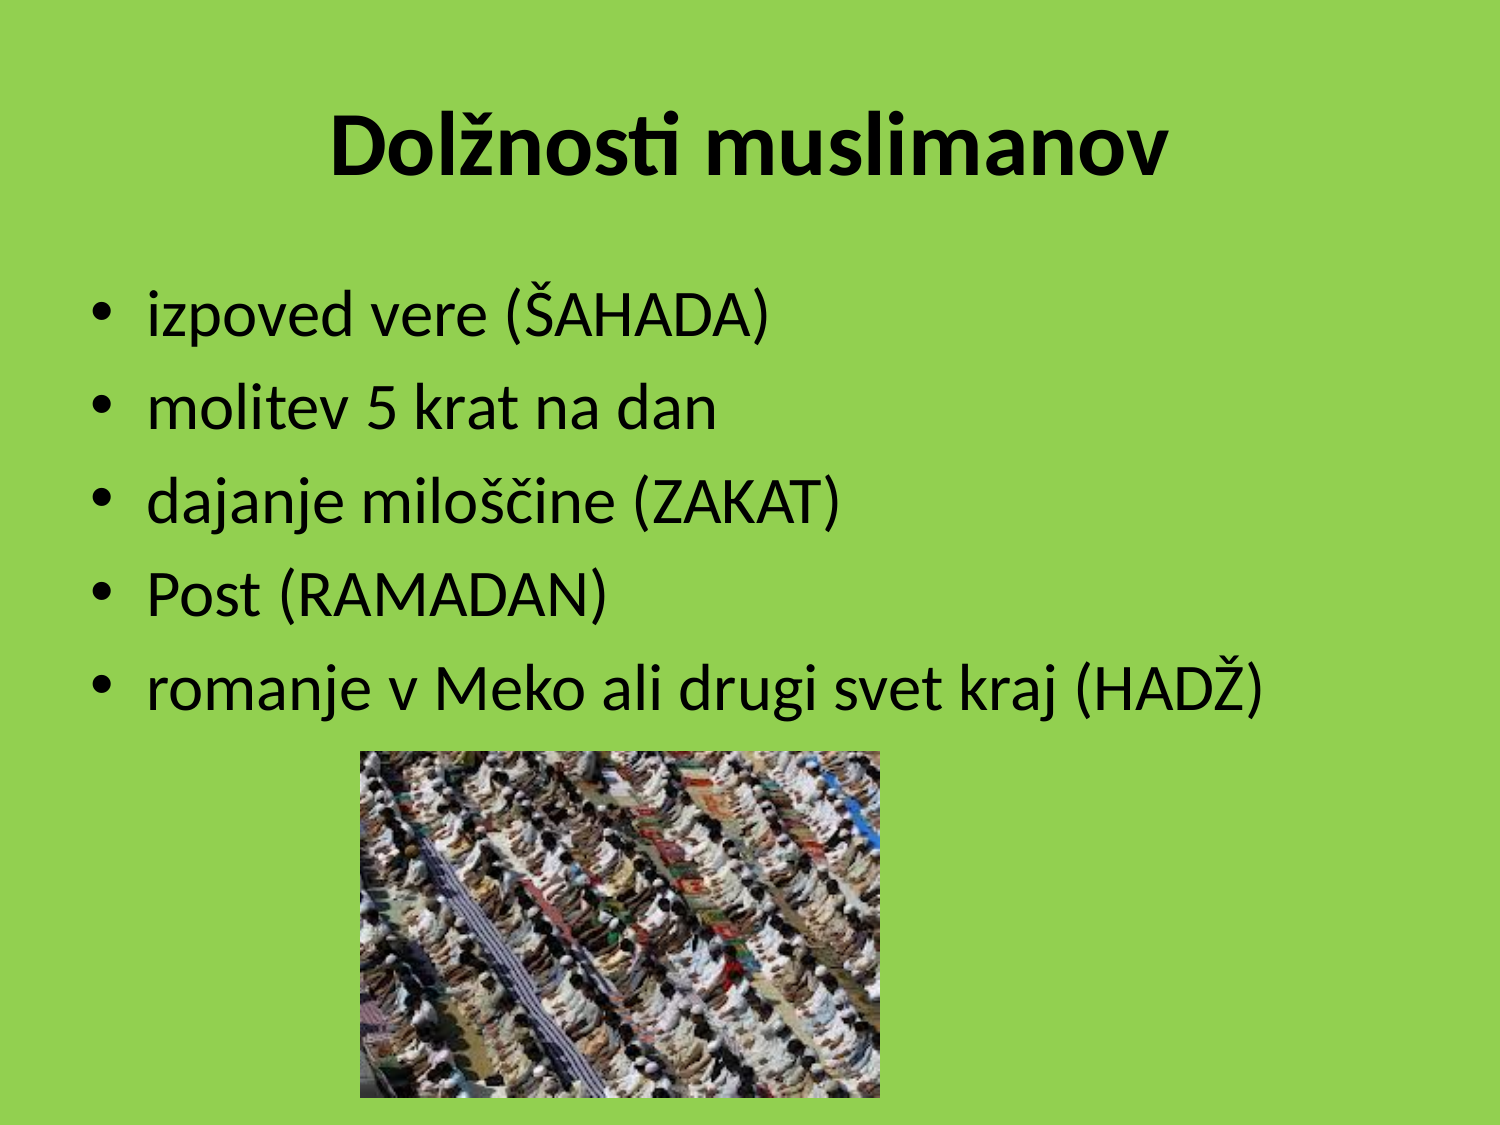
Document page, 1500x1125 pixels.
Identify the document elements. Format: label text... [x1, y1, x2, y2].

picture [360, 751, 880, 1098]
list izpoved vere (ŠAHADA) molitev 5 krat na dan dajanje miloščine (ZAKAT) Post (RAMADAN) romanje v Meko ali drugi svet kraj (HADŽ) [75, 262, 1425, 1106]
title Dolžnosti muslimanov [75, 45, 1425, 233]
